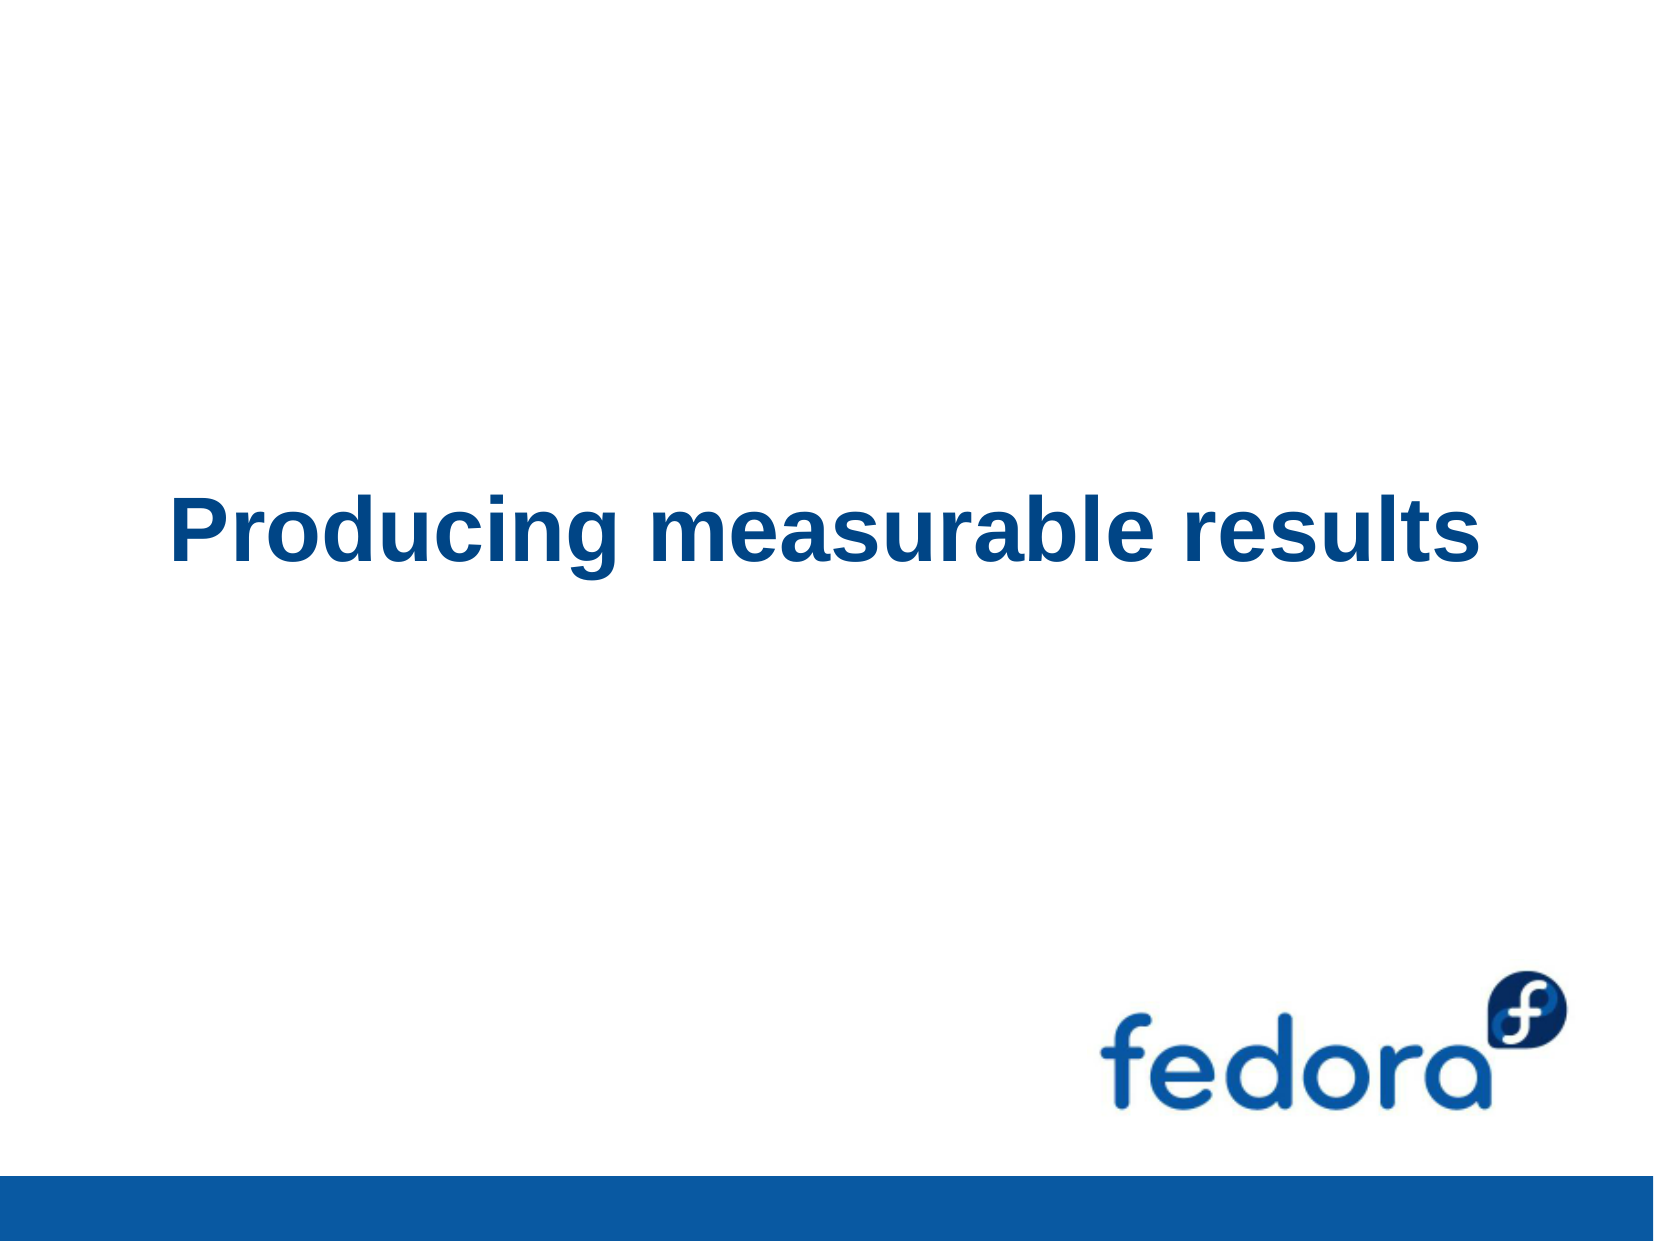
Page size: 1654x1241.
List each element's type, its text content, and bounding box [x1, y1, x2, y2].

picture [1087, 959, 1576, 1125]
picture [0, 1176, 1654, 1241]
subtitle Producing measurable results [82, 56, 1571, 1102]
